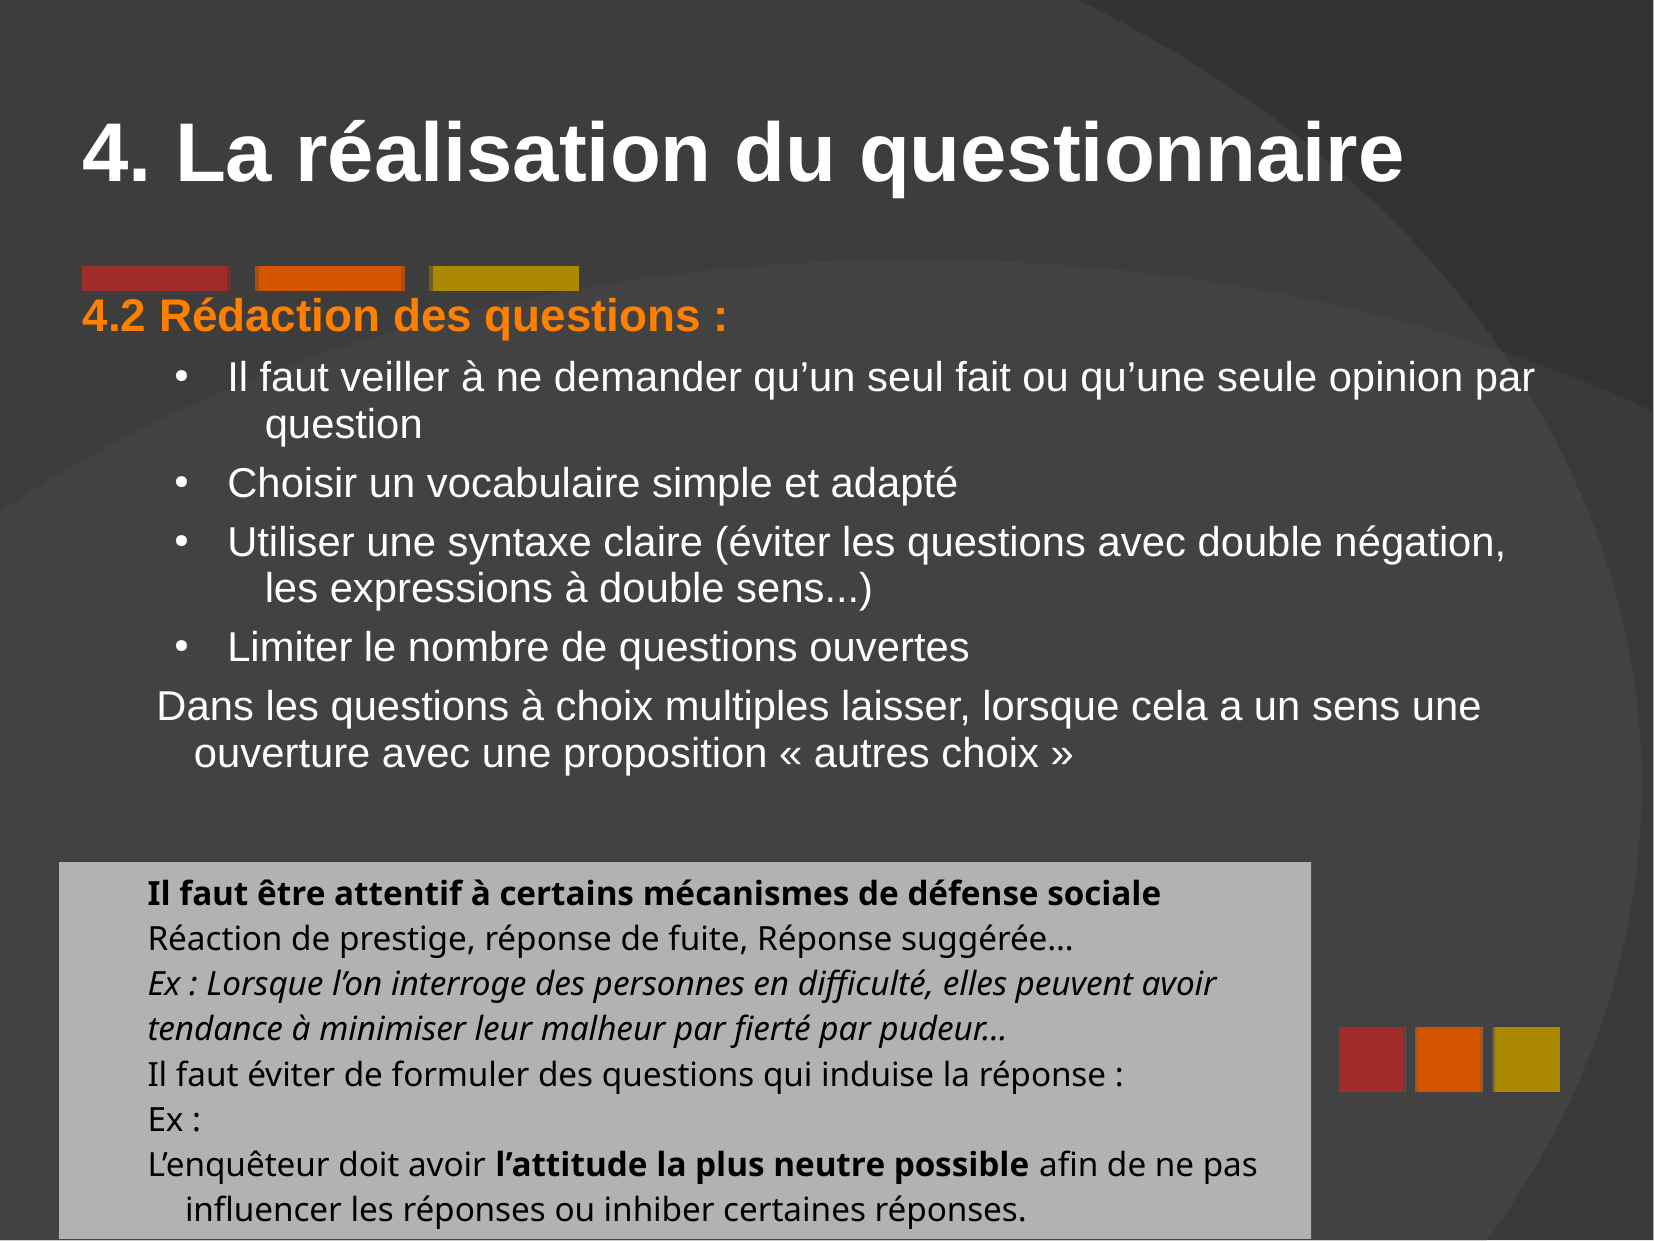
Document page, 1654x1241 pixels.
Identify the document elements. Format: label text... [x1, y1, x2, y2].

picture [1339, 1027, 1560, 1092]
picture [82, 266, 579, 290]
title 4. La réalisation du questionnaire [82, 49, 1571, 257]
list 4.2 Rédaction des questions : Il faut veiller à ne demander qu’un seul fait ou qu’une seule opinion par question Choisir un vocabulaire simple et adapté Utiliser une syntaxe claire (éviter les questions avec double négation, les expressions à double sens...) Limiter le nombre de questions ouvertes Dans les questions à choix multiples laisser, lorsque cela a un sens une ouverture avec une proposition « autres choix » [82, 290, 1571, 1010]
text_box Il faut être attentif à certains mécanismes de défense sociale Réaction de prestige, réponse de fuite, Réponse suggérée… Ex : Lorsque l’on interroge des personnes en difficulté, elles peuvent avoir tendance à minimiser leur malheur par fierté par pudeur… Il faut éviter de formuler des questions qui induise la réponse : Ex : L’enquêteur doit avoir l’attitude la plus neutre possible afin de ne pas influencer les réponses ou inhiber certaines réponses. [59, 862, 1312, 1224]
